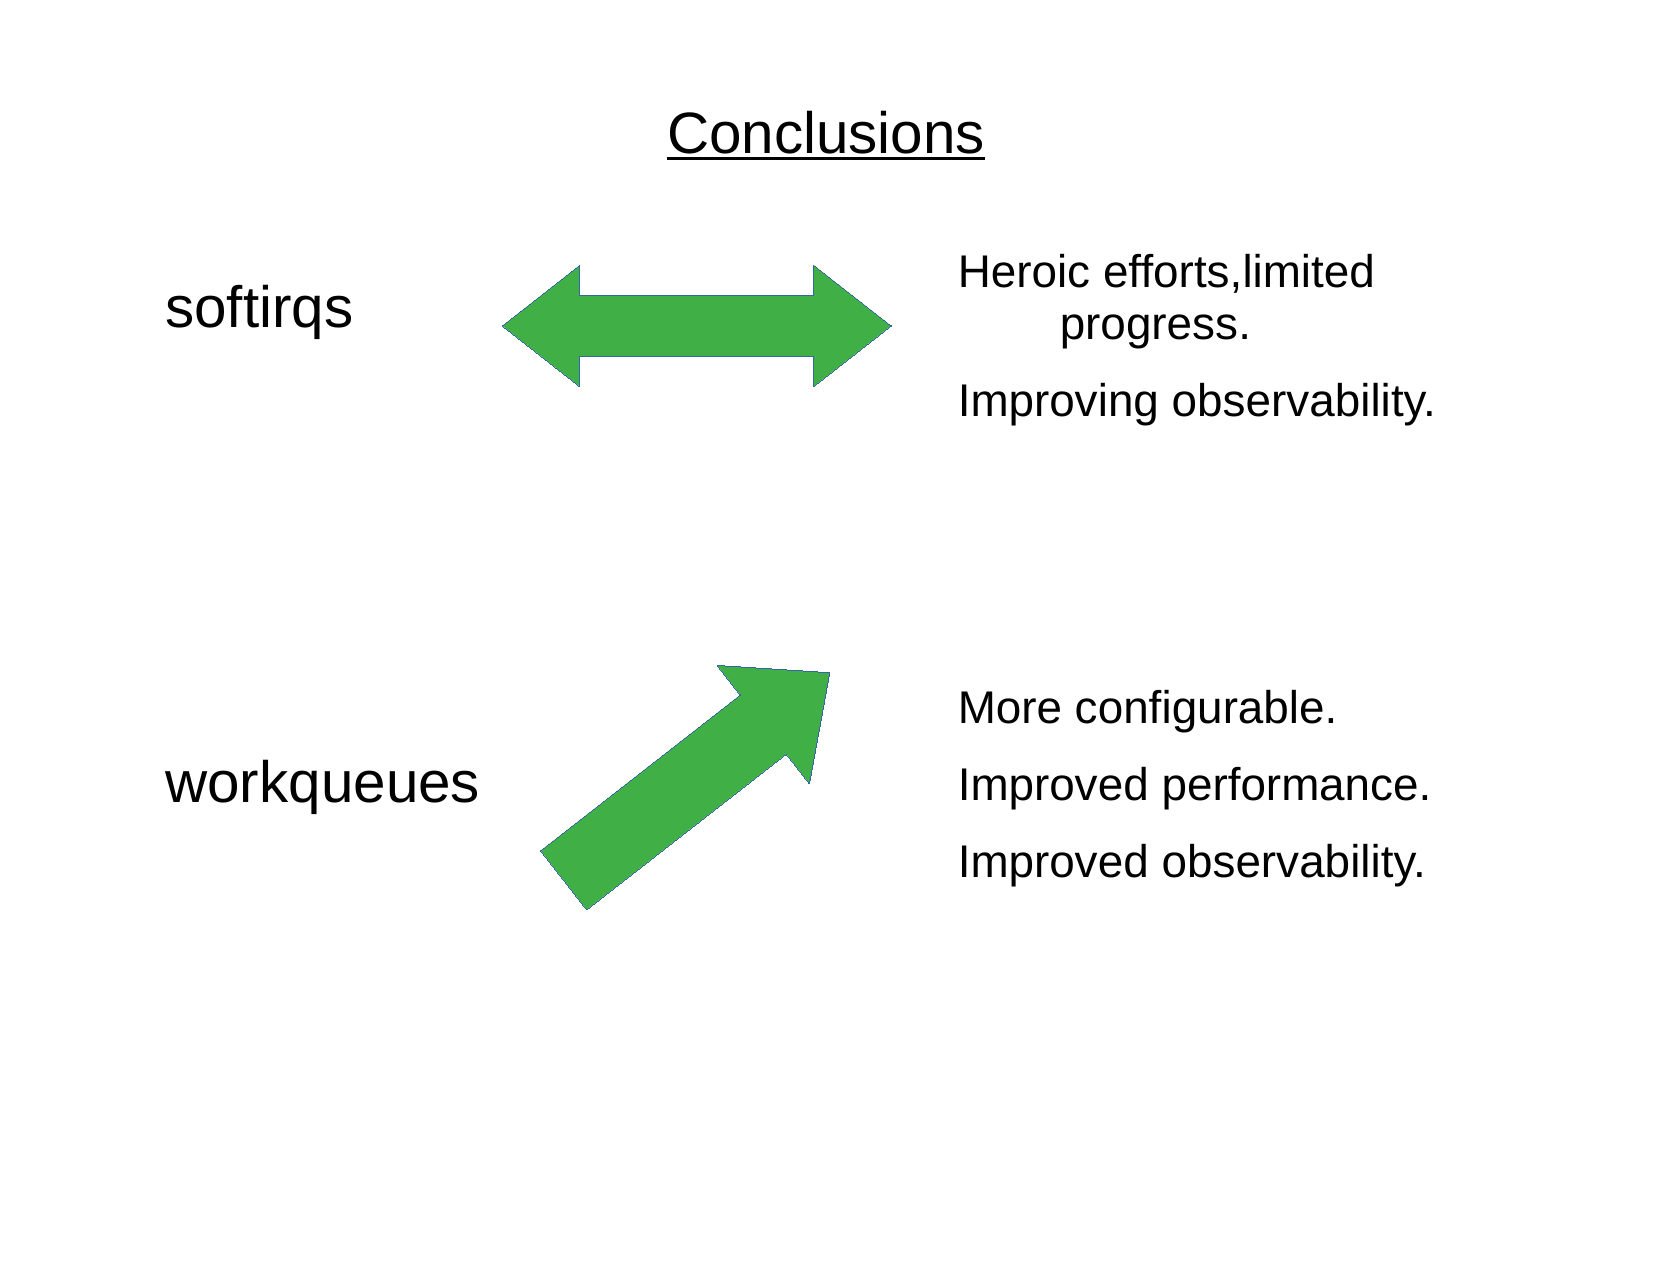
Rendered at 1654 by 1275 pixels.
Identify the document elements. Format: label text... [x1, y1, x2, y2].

text_box Heroic efforts,limited progress. Improving observability. More configurable. Improved performance. Improved observability. [943, 238, 1504, 972]
text_box workqueues [150, 742, 496, 855]
text_box [502, 265, 892, 387]
text_box [540, 665, 830, 910]
title Conclusions [82, 50, 1571, 217]
text_box softirqs [150, 267, 369, 348]
